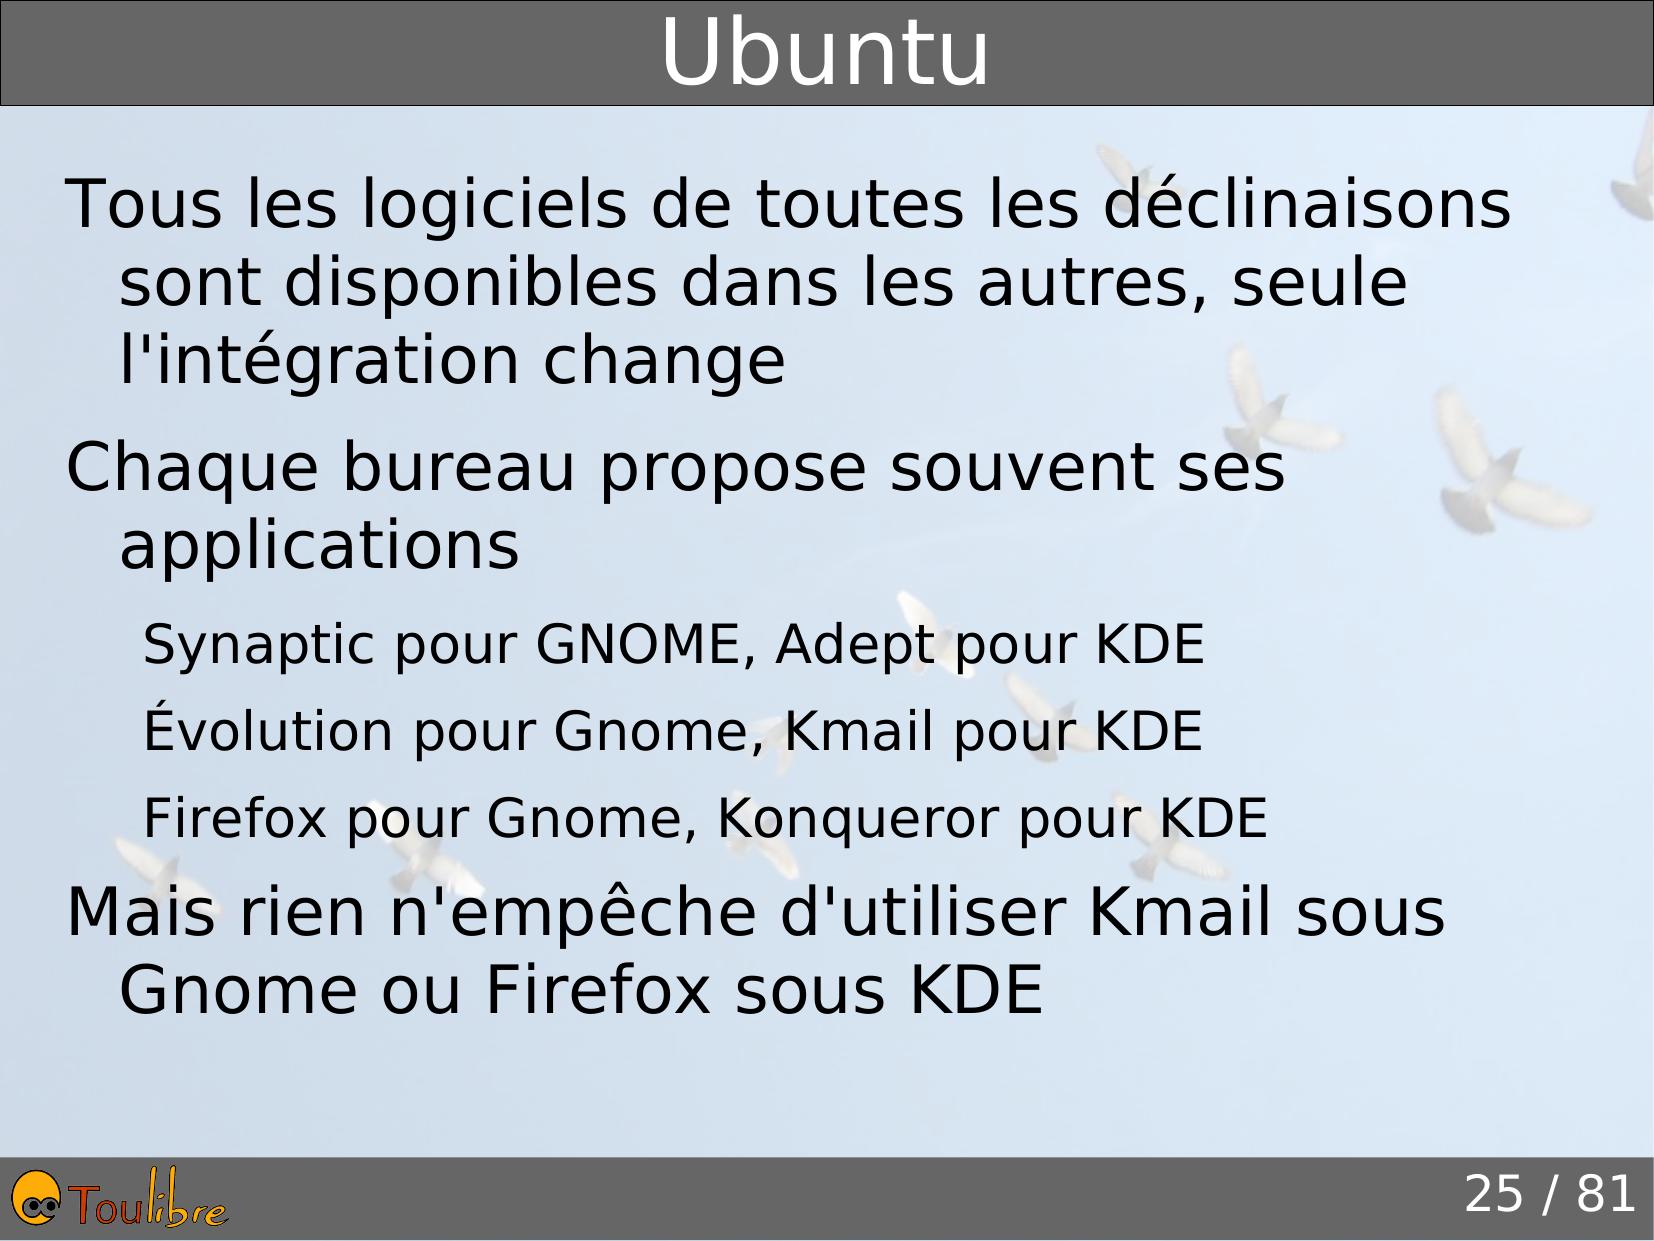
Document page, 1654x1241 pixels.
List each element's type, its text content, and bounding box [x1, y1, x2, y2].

title Ubuntu [0, 0, 1654, 107]
picture [11, 1165, 229, 1228]
list Tous les logiciels de toutes les déclinaisons sont disponibles dans les autres, seule l'intégration change Chaque bureau propose souvent ses applications Synaptic pour GNOME, Adept pour KDE Évolution pour Gnome, Kmail pour KDE Firefox pour Gnome, Konqueror pour KDE Mais rien n'empêche d'utiliser Kmail sous Gnome ou Firefox sous KDE [47, 165, 1609, 1076]
